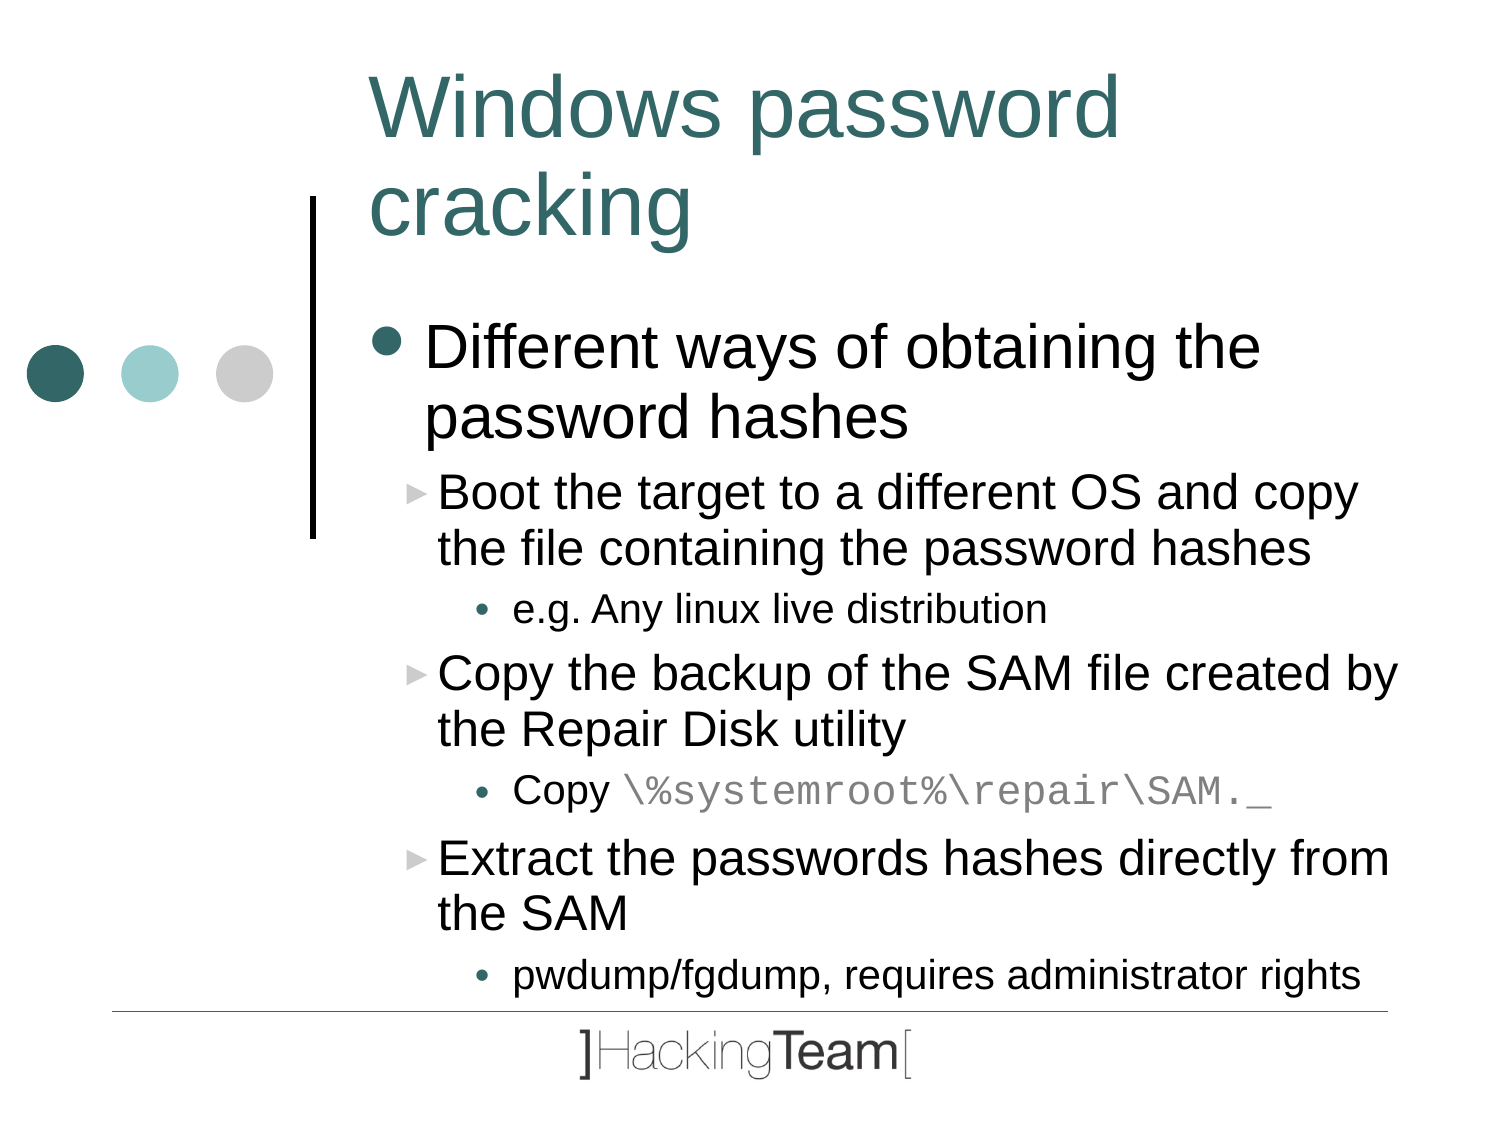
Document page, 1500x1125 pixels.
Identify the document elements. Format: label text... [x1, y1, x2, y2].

list Different ways of obtaining the password hashes Boot the target to a different OS and copy the file containing the password hashes e.g. Any linux live distribution Copy the backup of the SAM file created by the Repair Disk utility Copy \%systemroot%\repair\SAM._ Extract the passwords hashes directly from the SAM pwdump/fgdump, requires administrator rights [249, 312, 1401, 1117]
title Windows password cracking [249, 38, 1401, 275]
